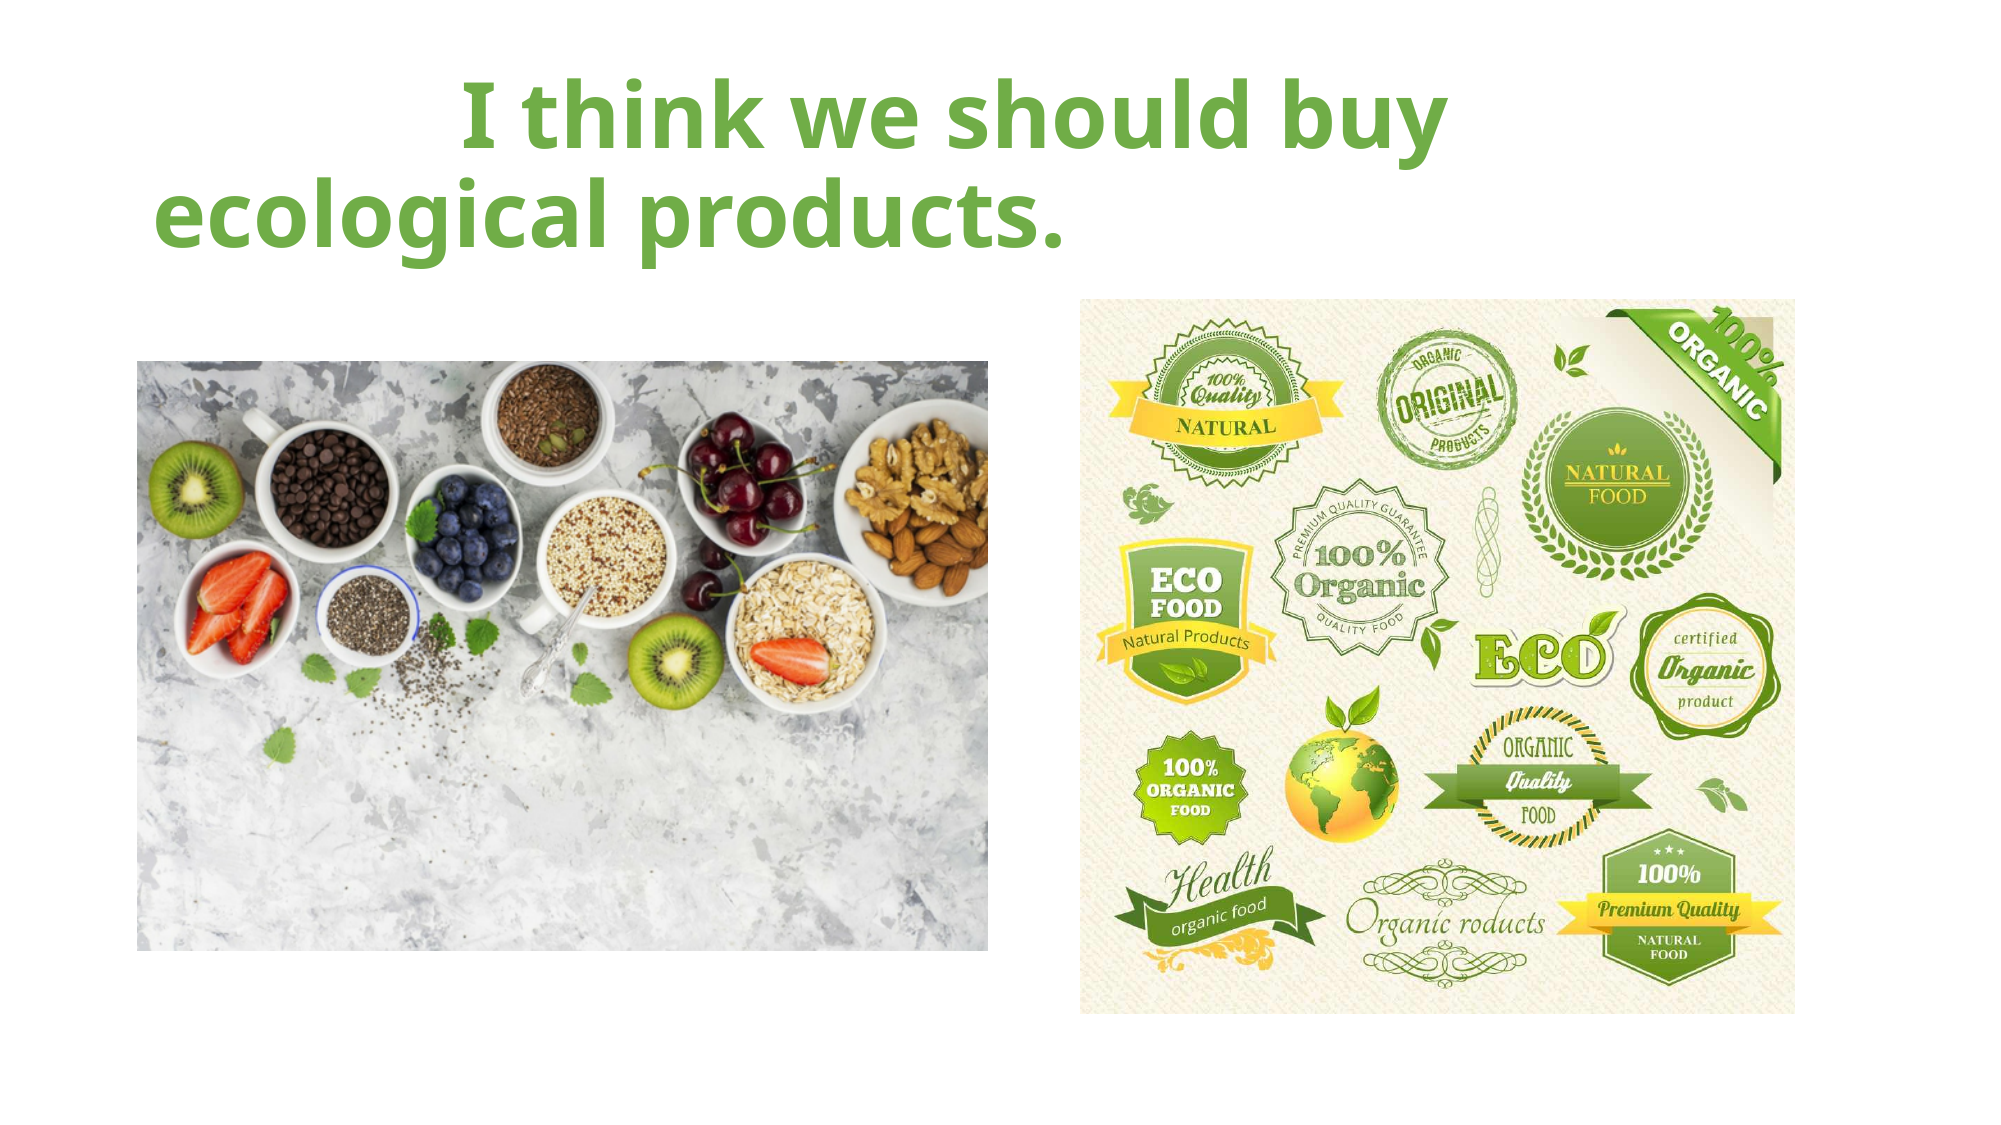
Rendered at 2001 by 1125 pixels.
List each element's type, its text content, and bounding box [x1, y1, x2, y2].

title I think we should buy ecological products. [137, 59, 1863, 278]
picture [1080, 299, 1795, 1014]
picture [137, 361, 988, 951]
